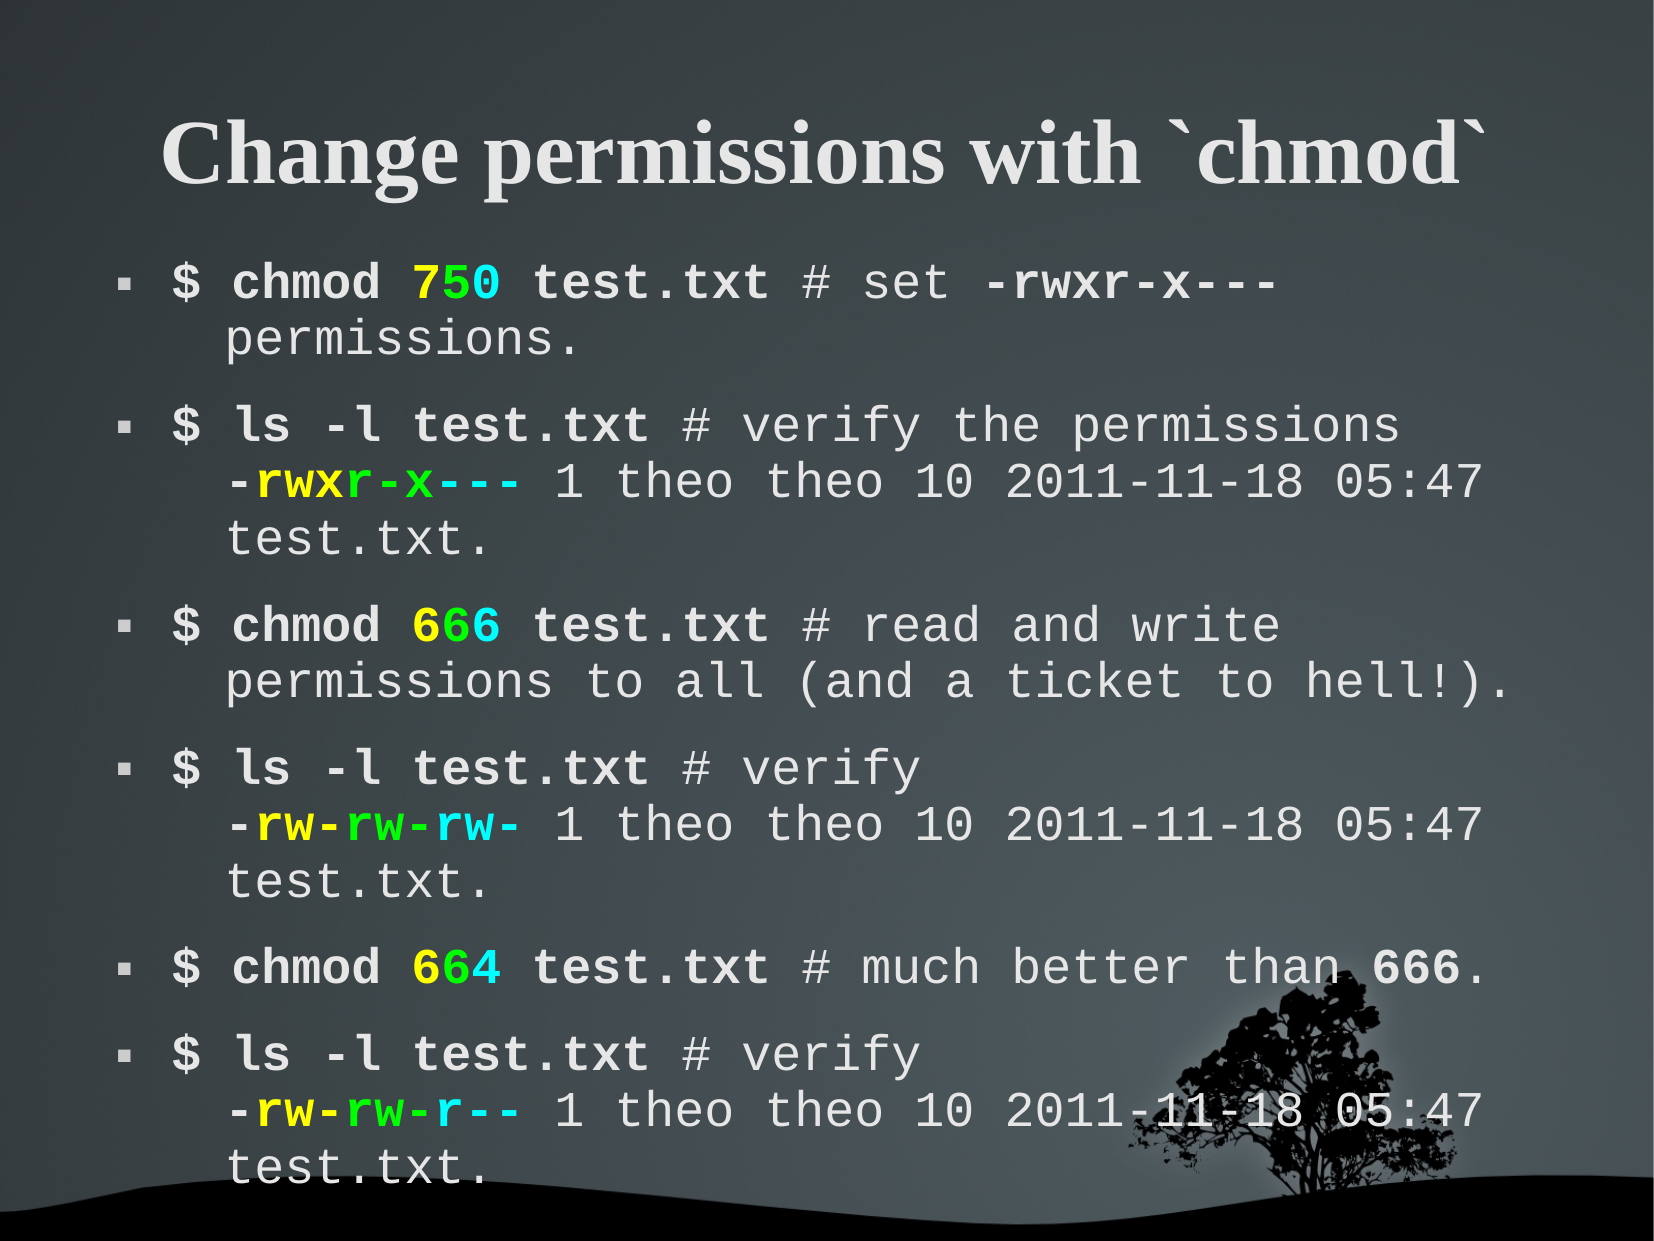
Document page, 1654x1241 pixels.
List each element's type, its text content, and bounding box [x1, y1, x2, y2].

picture [0, 0, 1654, 1241]
list $ chmod 750 test.txt # set -rwxr-x--- permissions. $ ls -l test.txt # verify the permissions -rwxr-x--- 1 theo theo 10 2011-11-18 05:47 test.txt. $ chmod 666 test.txt # read and write permissions to all (and a ticket to hell!). $ ls -l test.txt # verify -rw-rw-rw- 1 theo theο 10 2011-11-18 05:47 test.txt. $ chmod 664 test.txt # much better than 666. $ ls -l test.txt # verify -rw-rw-r-- 1 theo theο 10 2011-11-18 05:47 test.txt. [82, 256, 1571, 1199]
title Change permissions with `chmod` [82, 49, 1571, 256]
